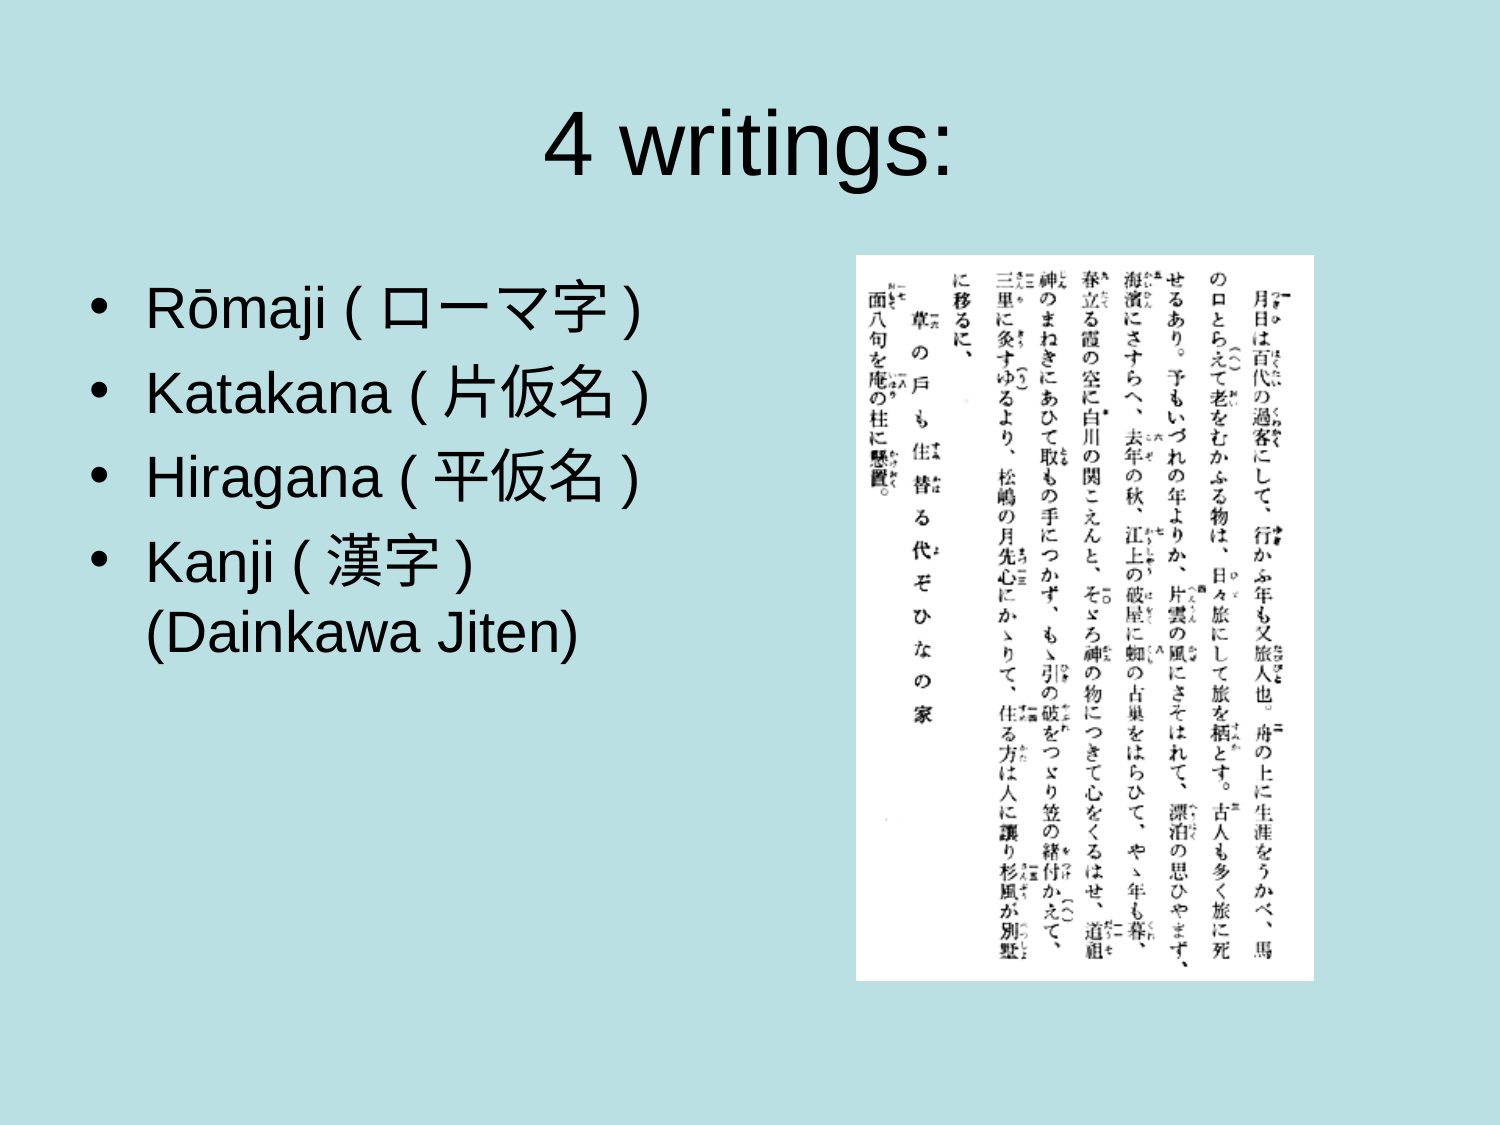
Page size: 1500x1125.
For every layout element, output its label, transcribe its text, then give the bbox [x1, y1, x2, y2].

list Rōmaji (ローマ字) Katakana (片仮名) Hiragana (平仮名) Kanji (漢字) (Dainkawa Jiten)‏ [75, 262, 738, 1005]
title 4 writings: [75, 45, 1425, 233]
picture [856, 255, 1314, 981]
